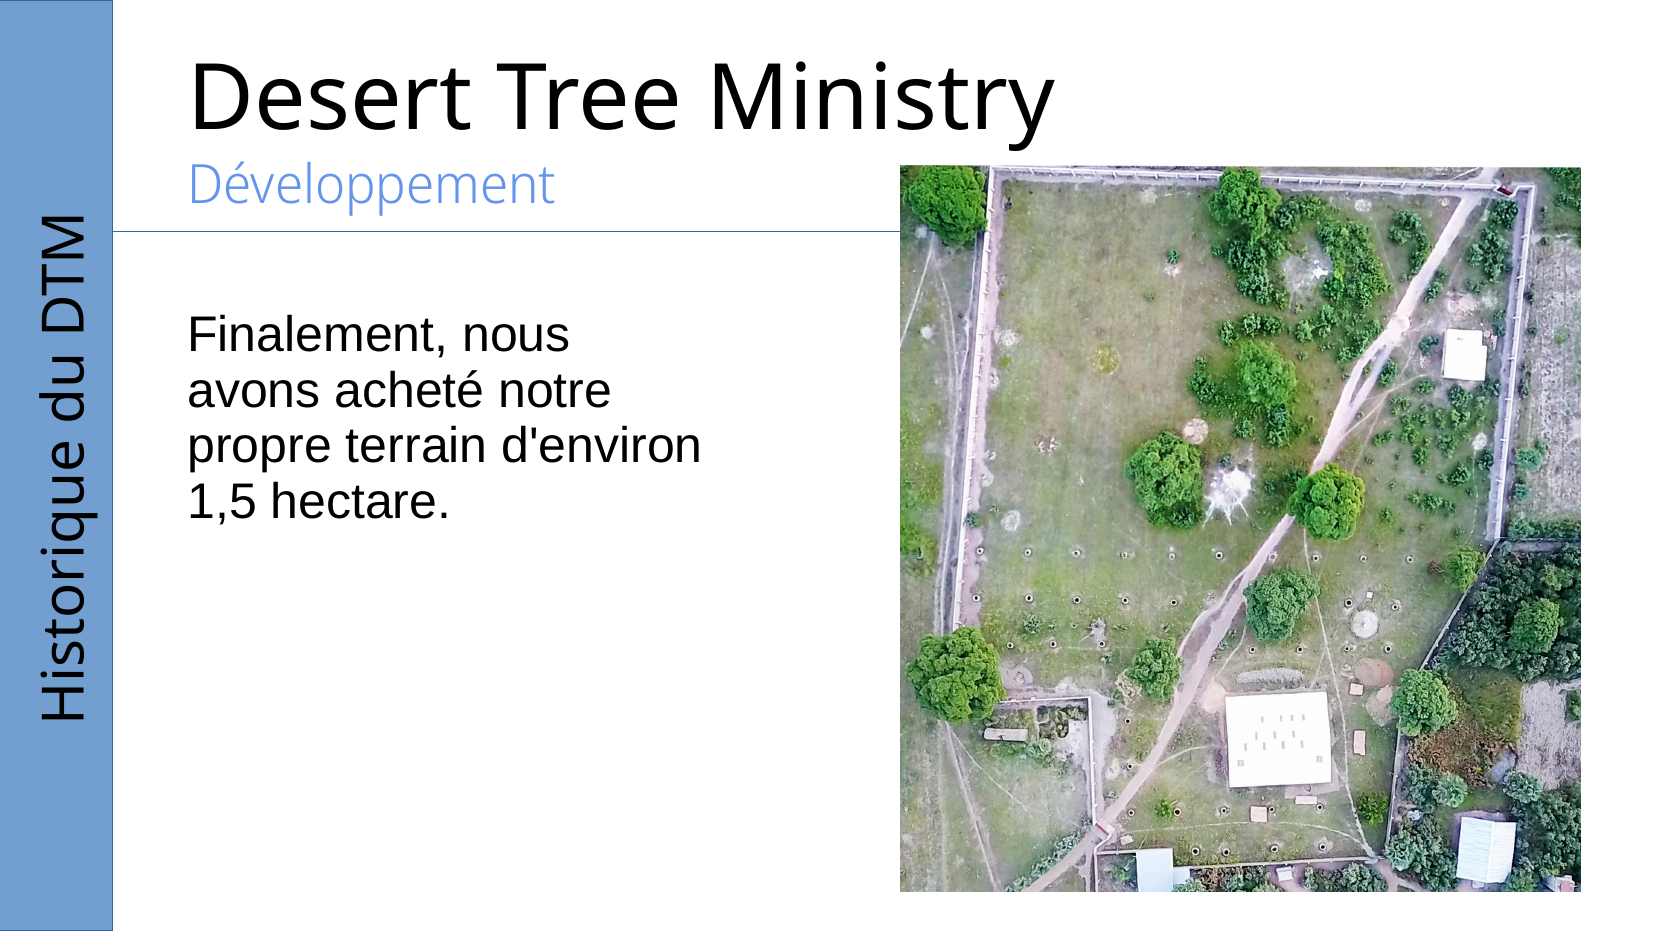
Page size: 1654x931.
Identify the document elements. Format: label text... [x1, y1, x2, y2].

title Desert Tree Ministry [187, 33, 1571, 125]
title Développement [187, 125, 1571, 231]
title Développement [187, 232, 900, 239]
text_box Historique du DTM [13, 37, 105, 901]
picture [900, 165, 1581, 892]
text_box [0, 0, 113, 931]
subtitle Finalement, nous avons acheté notre propre terrain d'environ 1,5 hectare. [187, 306, 713, 863]
